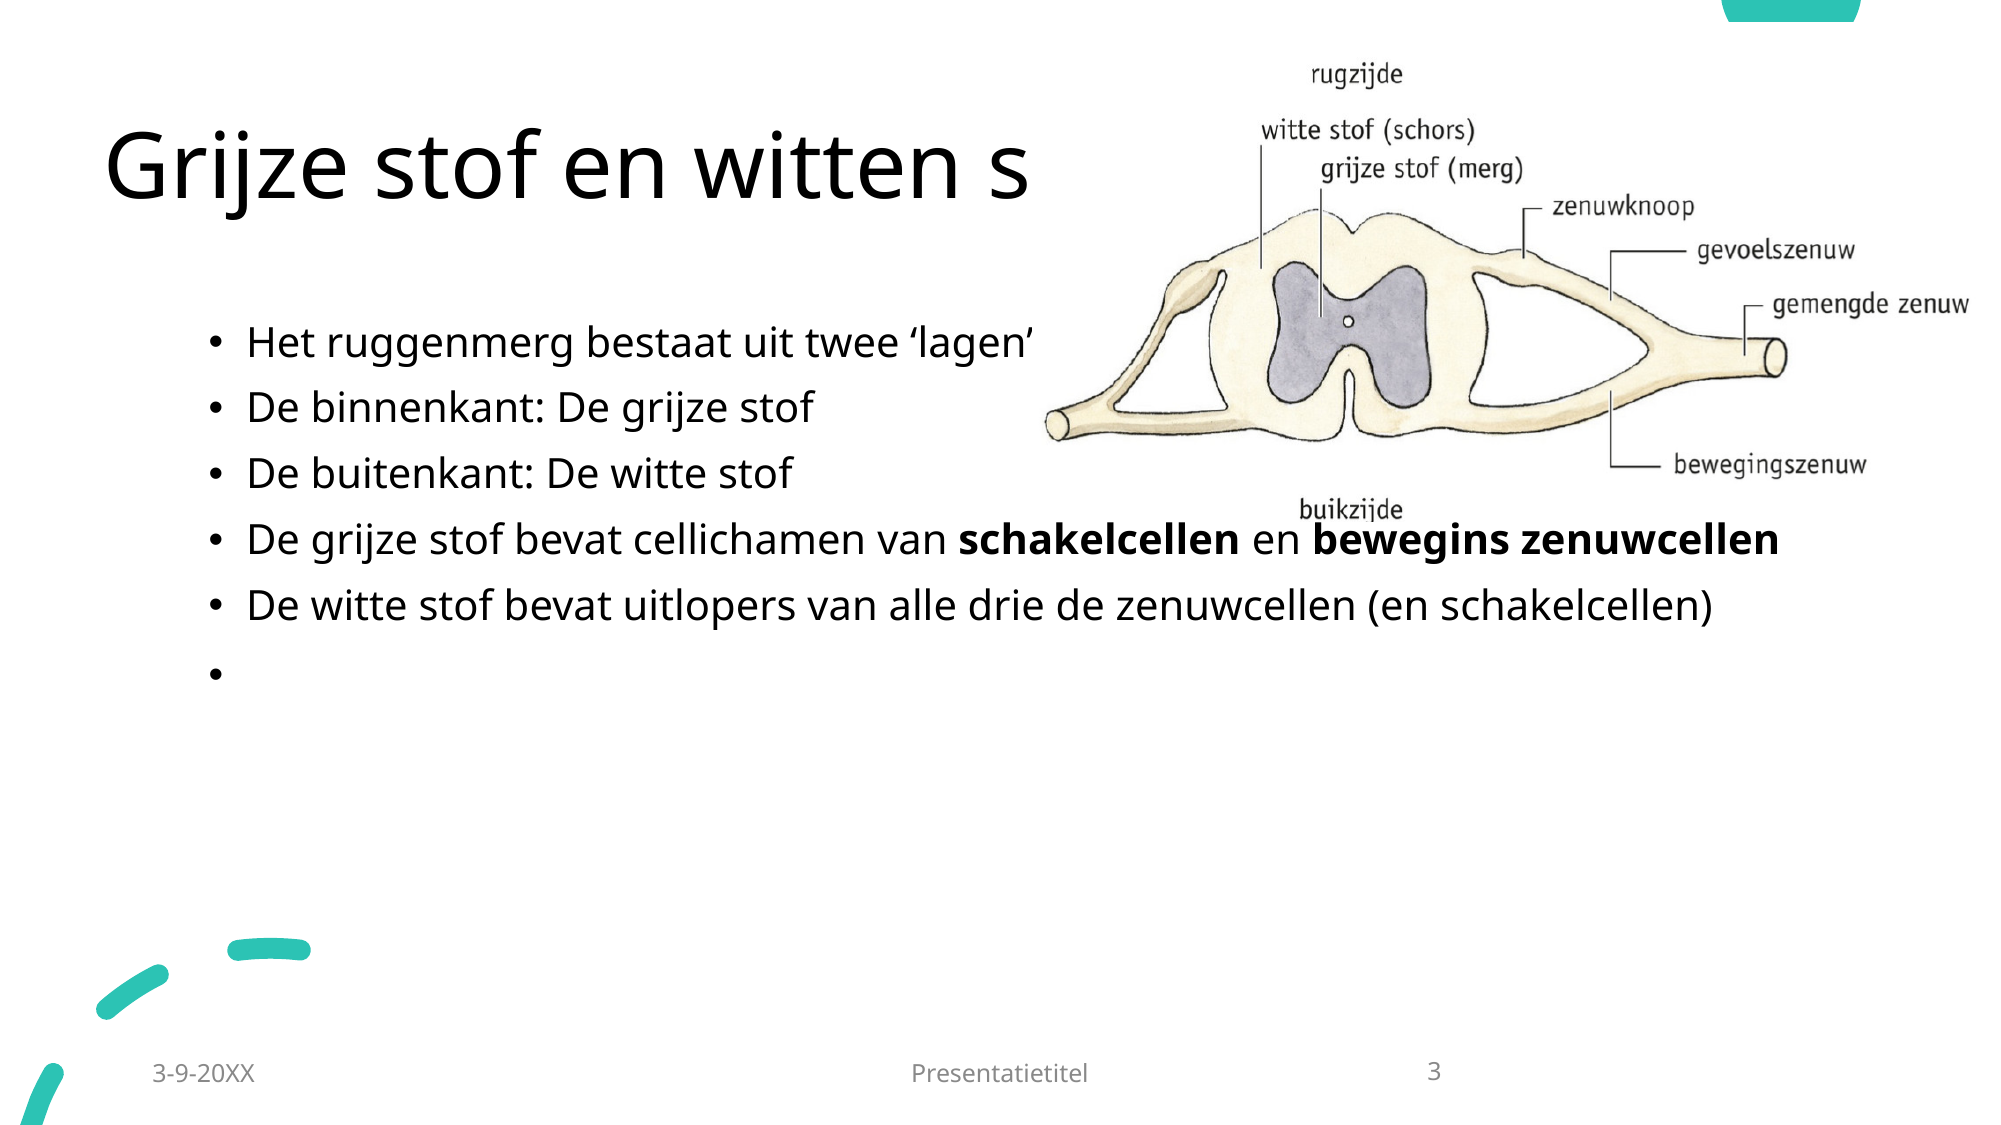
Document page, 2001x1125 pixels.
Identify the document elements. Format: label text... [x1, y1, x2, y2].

picture [1032, 22, 1981, 522]
text_box Presentatietitel [662, 1042, 1338, 1103]
list Het ruggenmerg bestaat uit twee ‘lagen’ De binnenkant: De grijze stof De buitenkant: De witte stof De grijze stof bevat cellichamen van schakelcellen en bewegins zenuwcellen De witte stof bevat uitlopers van alle drie de zenuwcellen (en schakelcellen) [193, 313, 1807, 947]
title Grijze stof en witten stof [88, 59, 1032, 278]
text_box 3-9-20XX [137, 1042, 588, 1103]
text_box ‹nr.› [1412, 1042, 1863, 1103]
